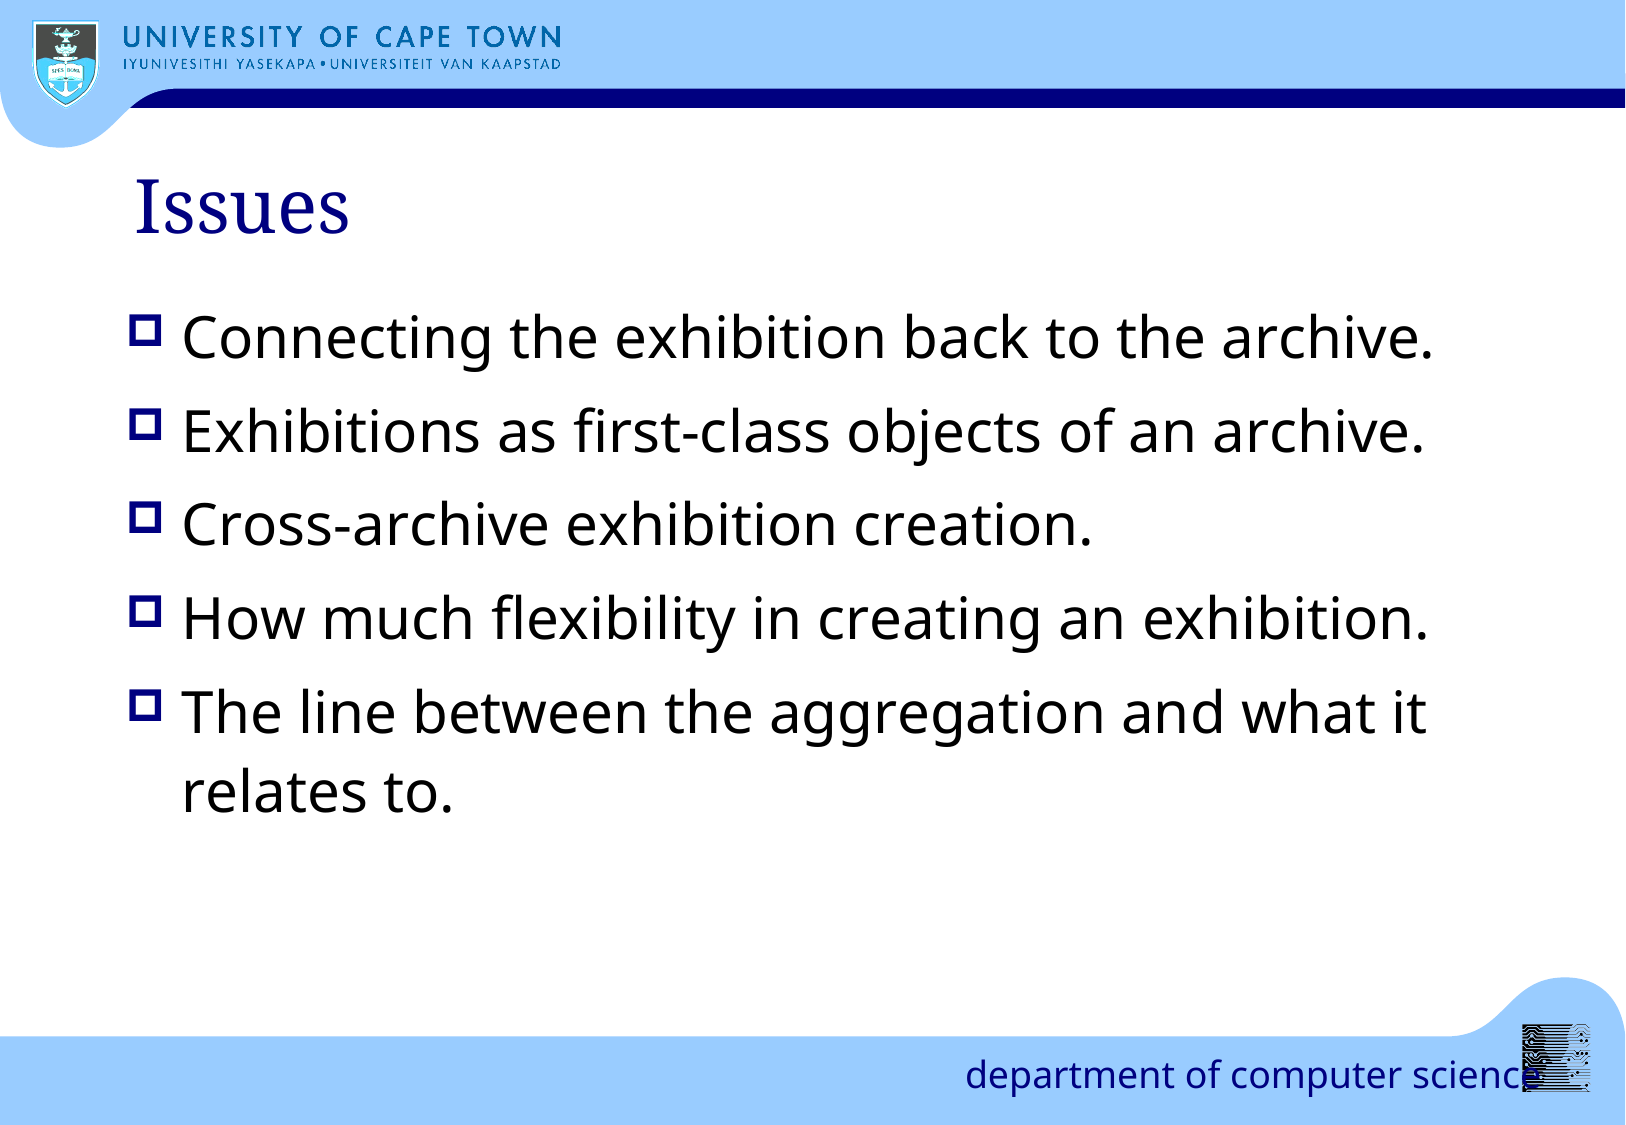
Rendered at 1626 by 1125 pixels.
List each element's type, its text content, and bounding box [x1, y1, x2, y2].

title Issues [134, 140, 1571, 268]
picture [1522, 1024, 1591, 1092]
picture [120, 23, 563, 71]
picture [1526, 1070, 1536, 1076]
list Connecting the exhibition back to the archive. Exhibitions as first-class objects of an archive. Cross-archive exhibition creation. How much flexibility in creating an exhibition. The line between the aggregation and what it relates to. [125, 296, 1570, 949]
